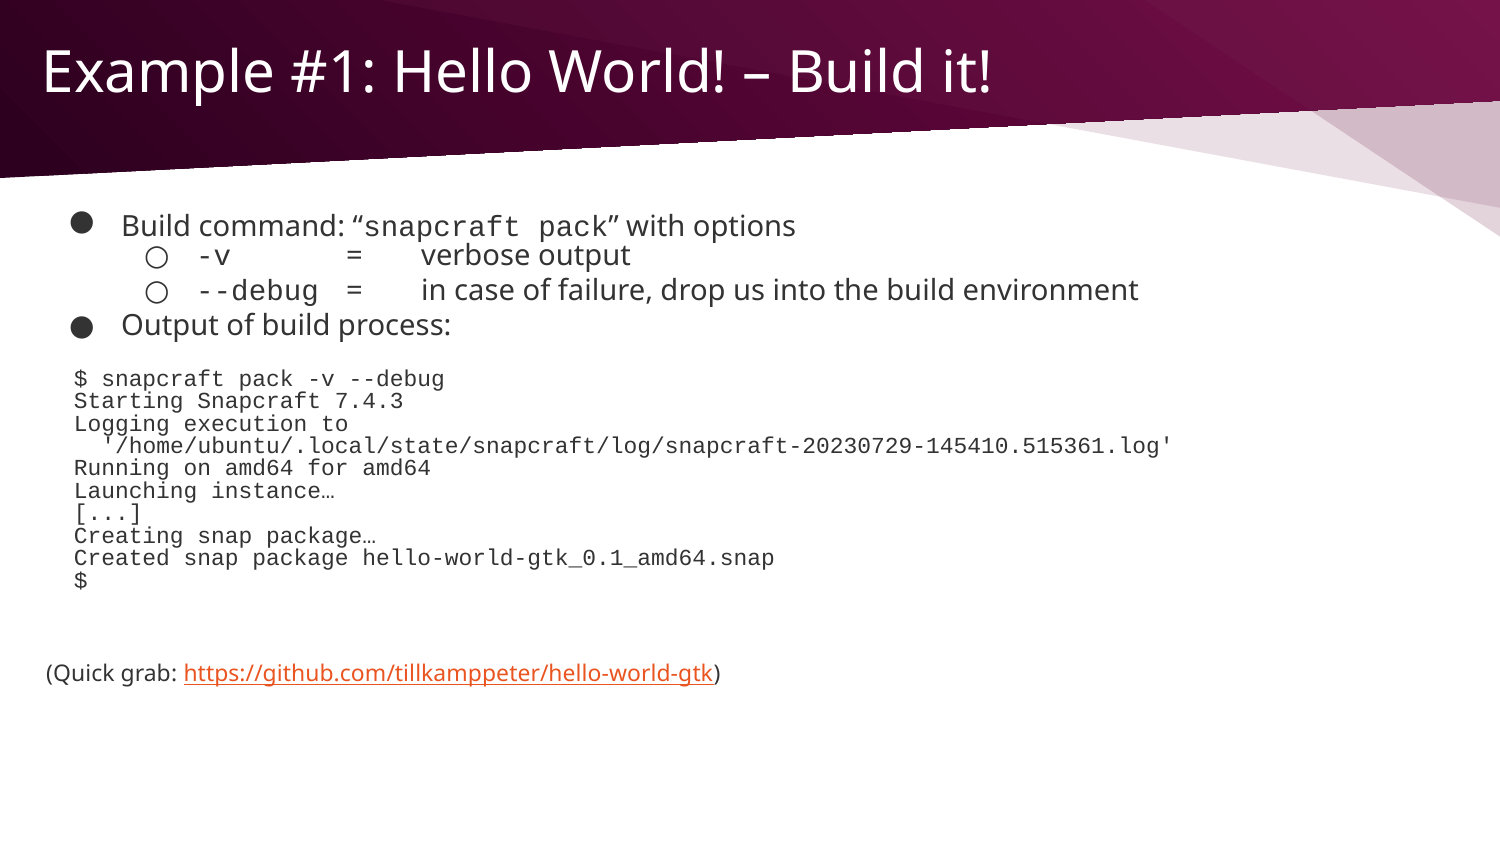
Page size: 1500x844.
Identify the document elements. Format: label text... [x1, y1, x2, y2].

title Example #1: Hello World! – Build it! [41, 5, 1336, 134]
list Build command: “snapcraft pack” with options -v = verbose output --debug = in case of failure, drop us into the build environment Output of build process: $ snapcraft pack -v --debug Starting Snapcraft 7.4.3 Logging execution to '/home/ubuntu/.local/state/snapcraft/log/snapcraft-20230729-145410.515361.log' Running on amd64 for amd64 Launching instance… [...] Creating snap package… Created snap package hello-world-gtk_0.1_amd64.snap $ (Quick grab: https://github.com/tillkamppeter/hello-world-gtk) [35, 229, 1324, 703]
